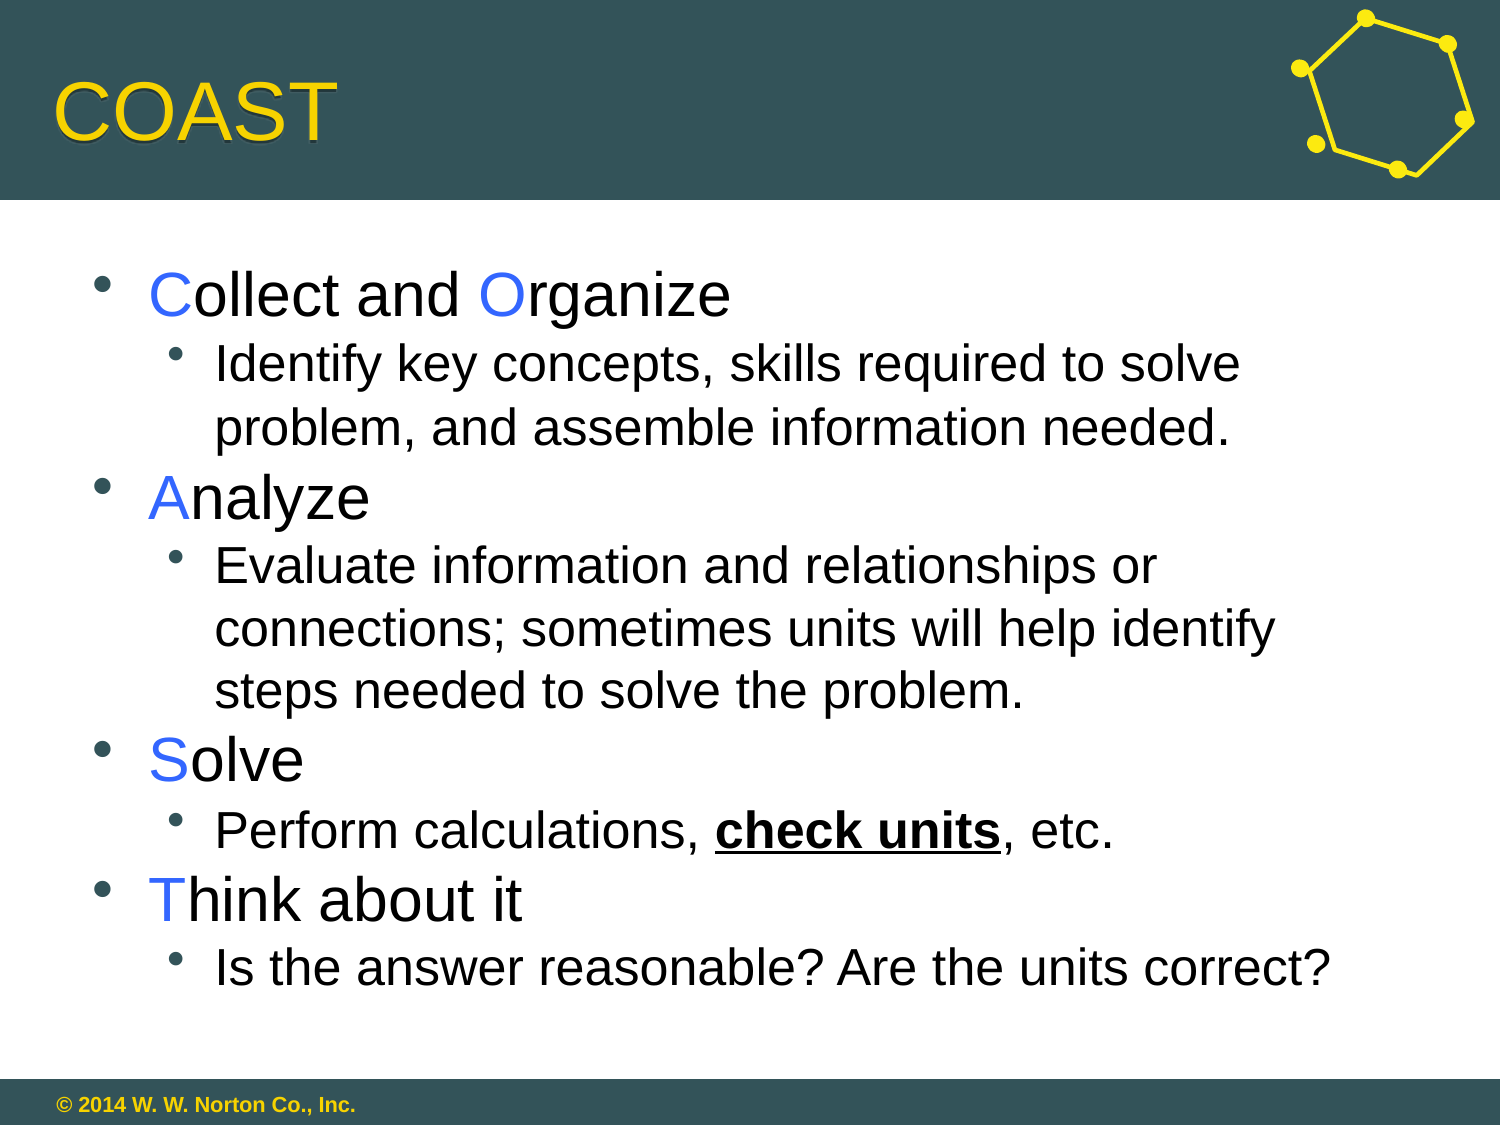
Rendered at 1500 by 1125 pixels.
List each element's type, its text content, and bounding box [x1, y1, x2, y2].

title COAST [37, 19, 1225, 195]
list Collect and Organize Identify key concepts, skills required to solve problem, and assemble information needed. Analyze Evaluate information and relationships or connections; sometimes units will help identify steps needed to solve the problem. Solve Perform calculations, check units, etc. Think about it Is the answer reasonable? Are the units correct? [77, 246, 1390, 1047]
